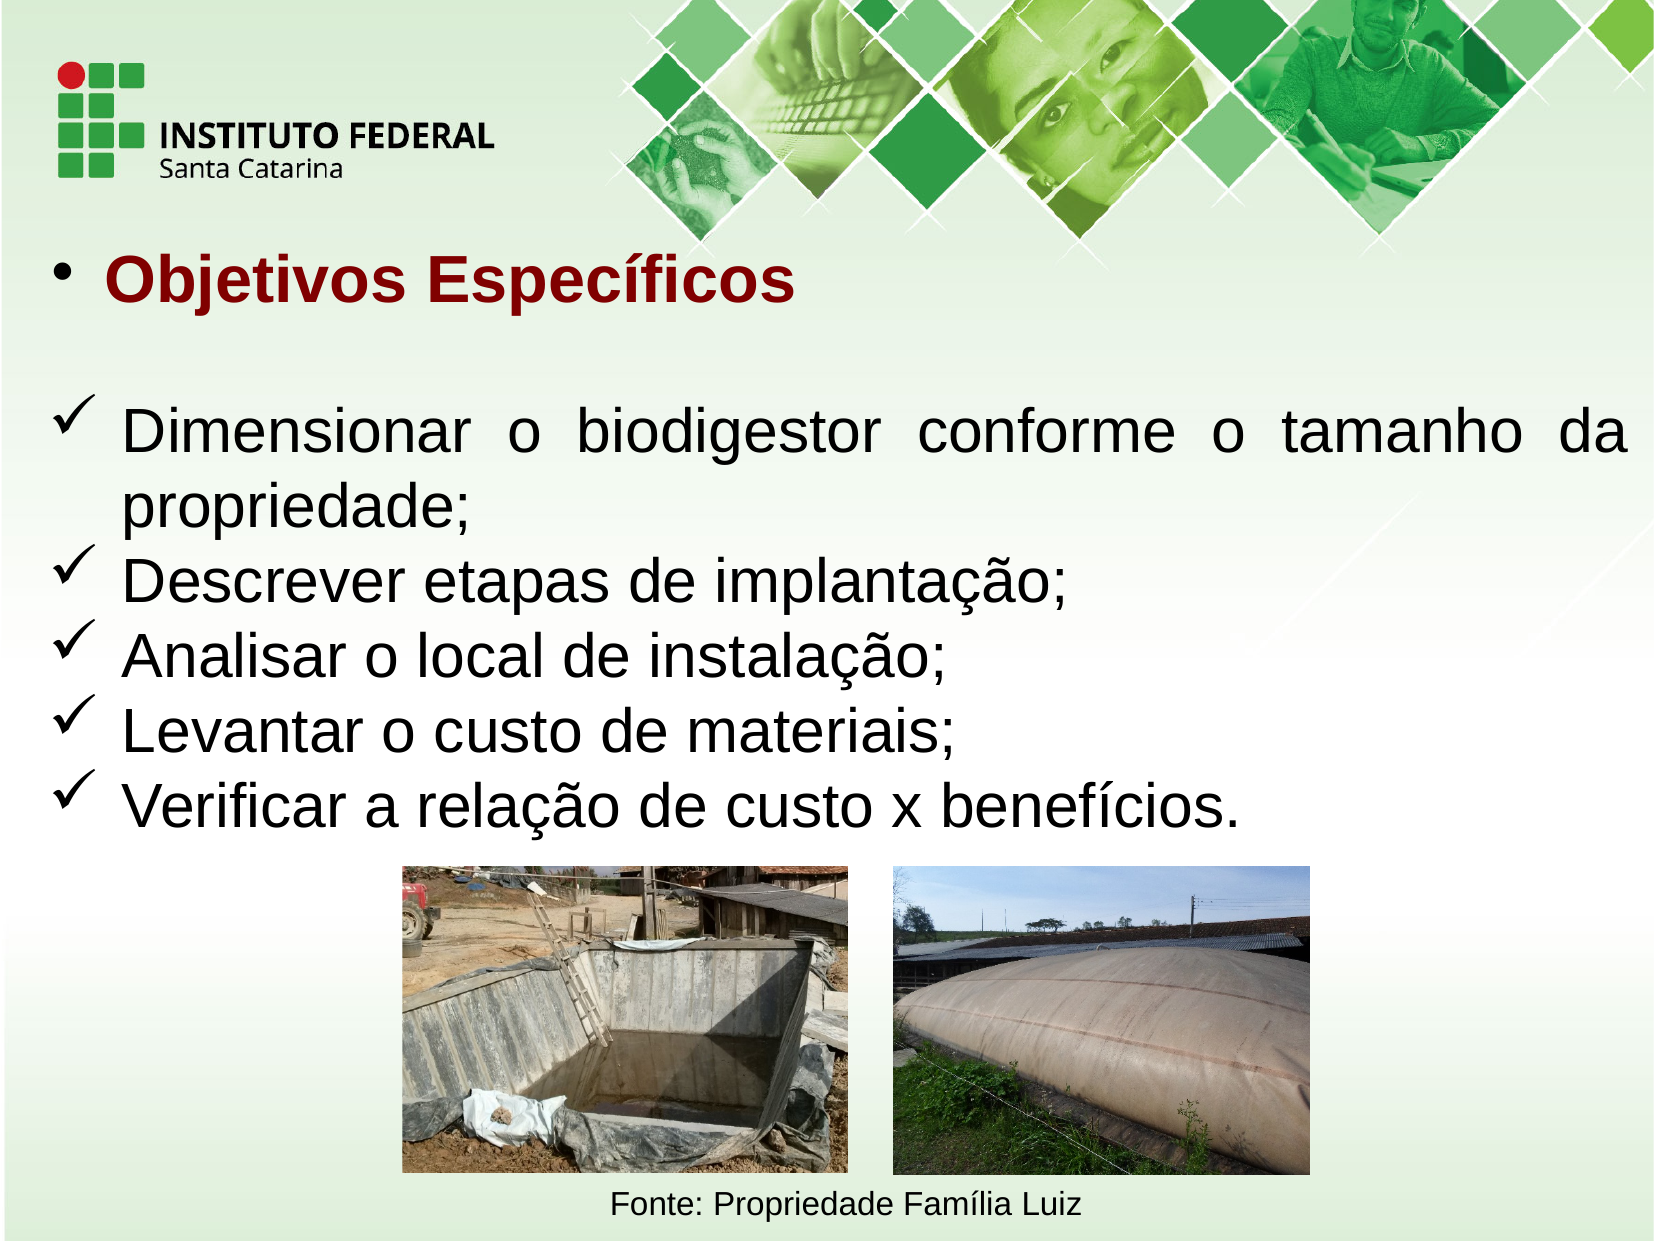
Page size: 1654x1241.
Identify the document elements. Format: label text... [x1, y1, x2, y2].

text_box Objetivos Específicos Dimensionar o biodigestor conforme o tamanho da propriedade; Descrever etapas de implantação; Analisar o local de instalação; Levantar o custo de materiais; Verificar a relação de custo x benefícios. [33, 235, 1631, 851]
picture [1, 0, 1654, 1241]
text_box Fonte: Propriedade Família Luiz [595, 1174, 1099, 1230]
